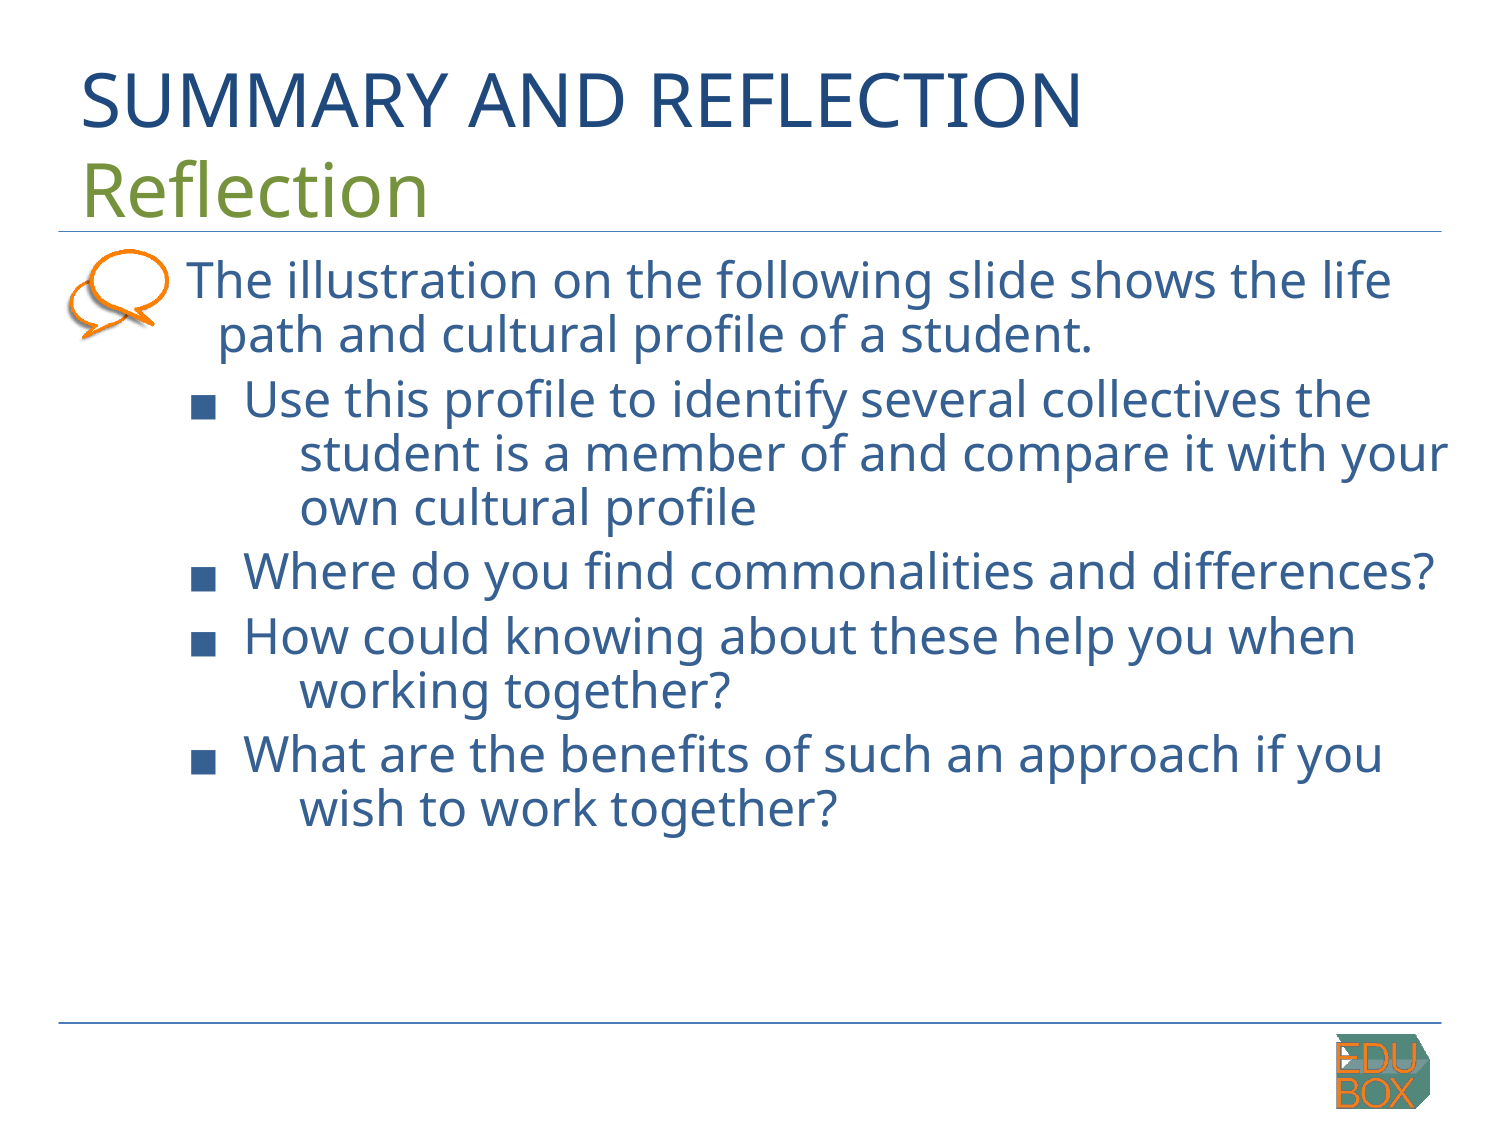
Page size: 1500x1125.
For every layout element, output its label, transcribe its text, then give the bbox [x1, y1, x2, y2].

list Reflection [64, 127, 1040, 247]
picture [1328, 1028, 1437, 1114]
picture [64, 249, 169, 345]
list The illustration on the following slide shows the life path and cultural profile of a student. Use this profile to identify several collectives the student is a member of and compare it with your own cultural profile Where do you find commonalities and differences? How could knowing about these help you when working together? What are the benefits of such an approach if you wish to work together? [171, 247, 1475, 998]
title SUMMARY AND REFLECTION [64, 42, 1500, 153]
